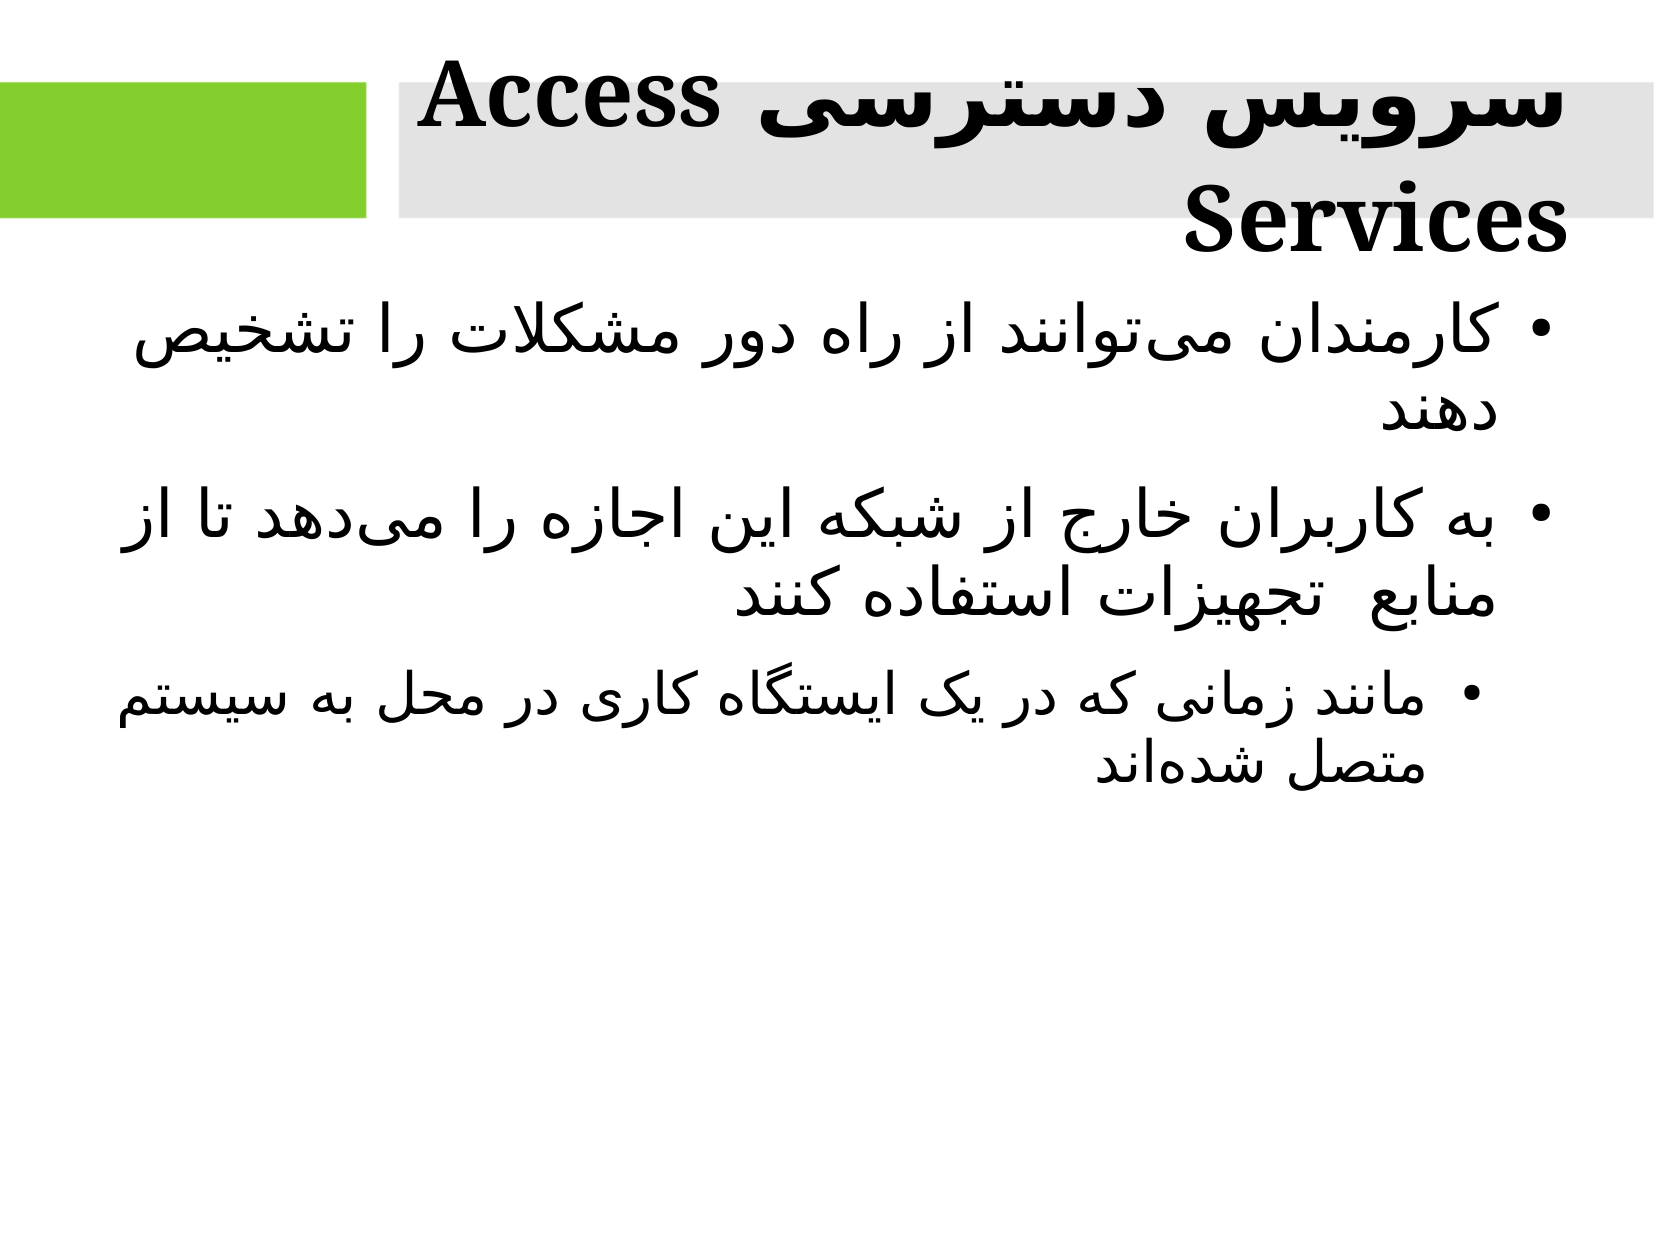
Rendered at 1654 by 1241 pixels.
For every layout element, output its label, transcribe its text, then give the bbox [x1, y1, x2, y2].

picture [0, 0, 1654, 1241]
title سرویس دسترسی Access Services [82, 56, 1571, 250]
list کارمندان می‌توانند از راه دور مشکلات را تشخیص دهند به کاربران خارج از شبکه این اجازه را می‌دهد تا از منابع تجهیزات استفاده کنند مانند زمانی که در یک ایستگاه کاری در محل به سیستم متصل شده‌اند [82, 290, 1571, 1109]
